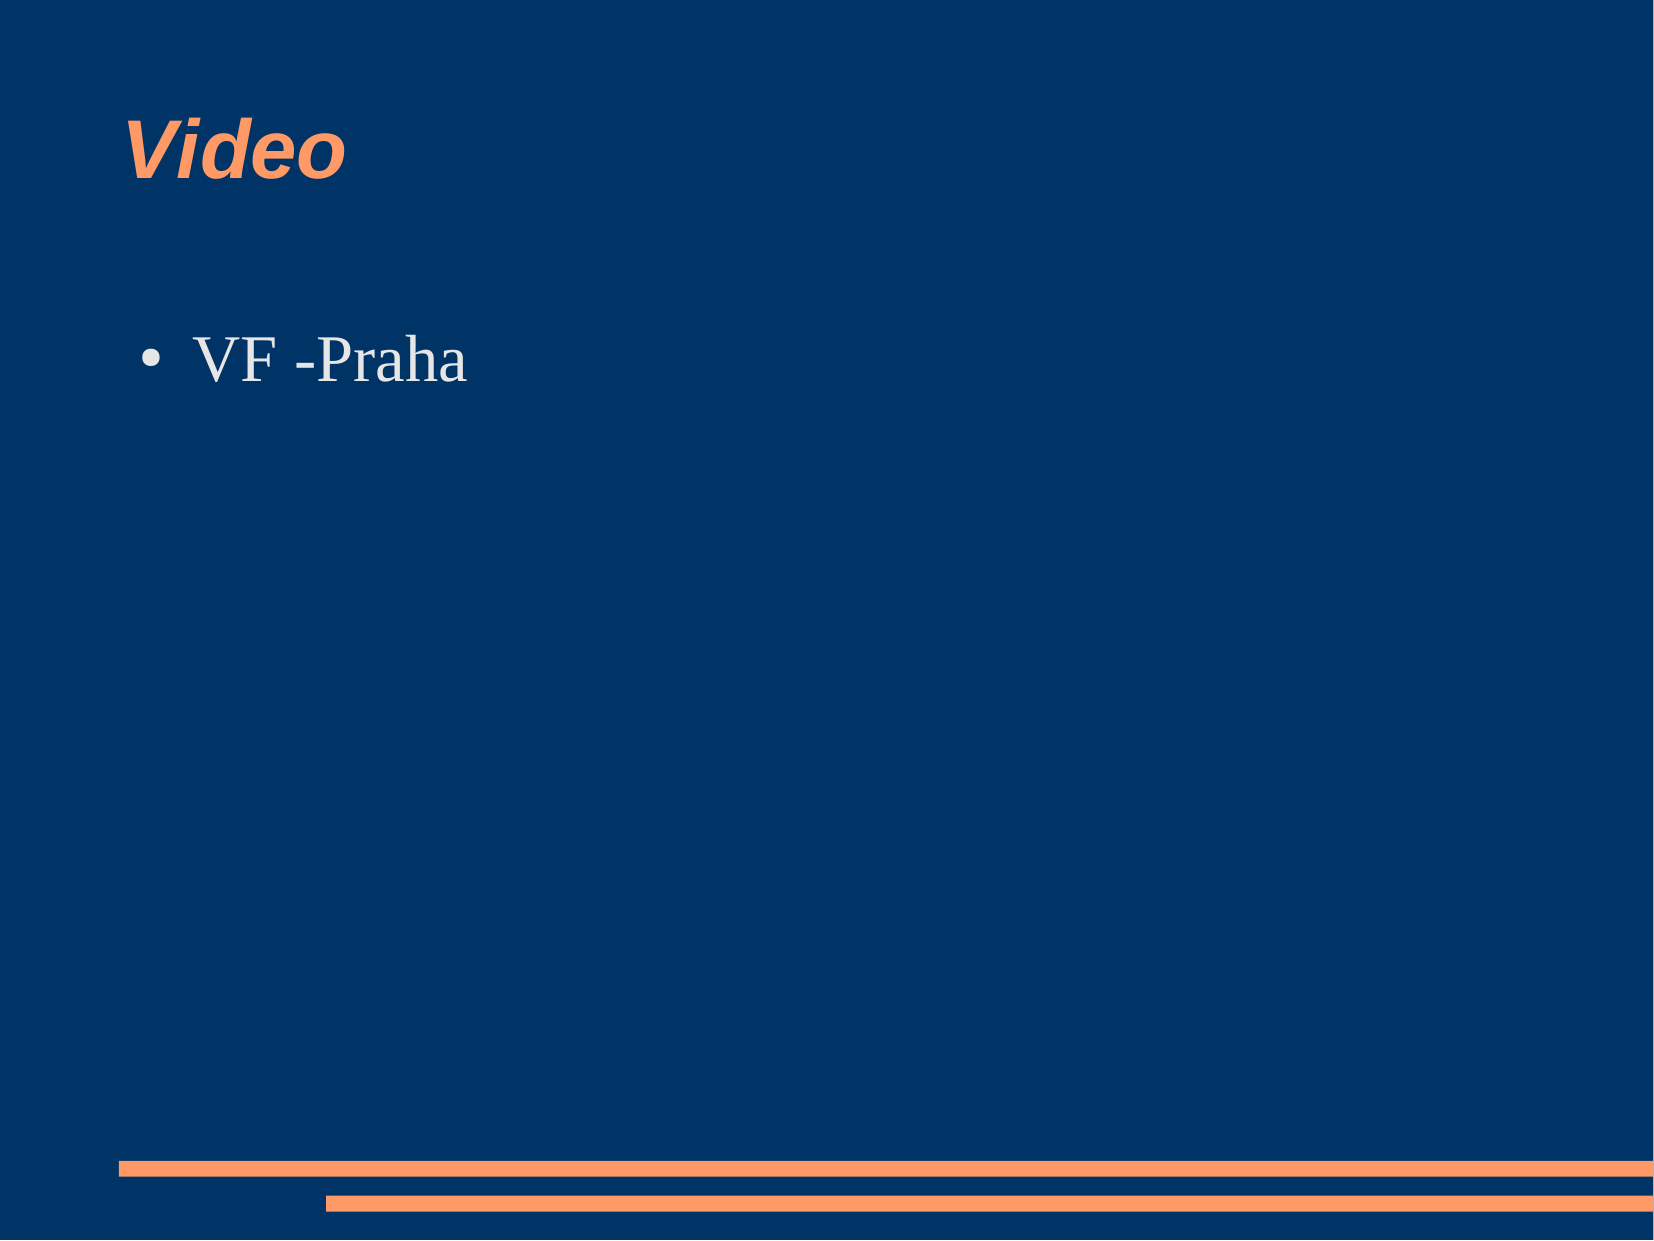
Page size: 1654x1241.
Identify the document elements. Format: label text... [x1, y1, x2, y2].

list VF -Praha [121, 322, 1561, 1132]
title Video [121, 46, 1534, 254]
